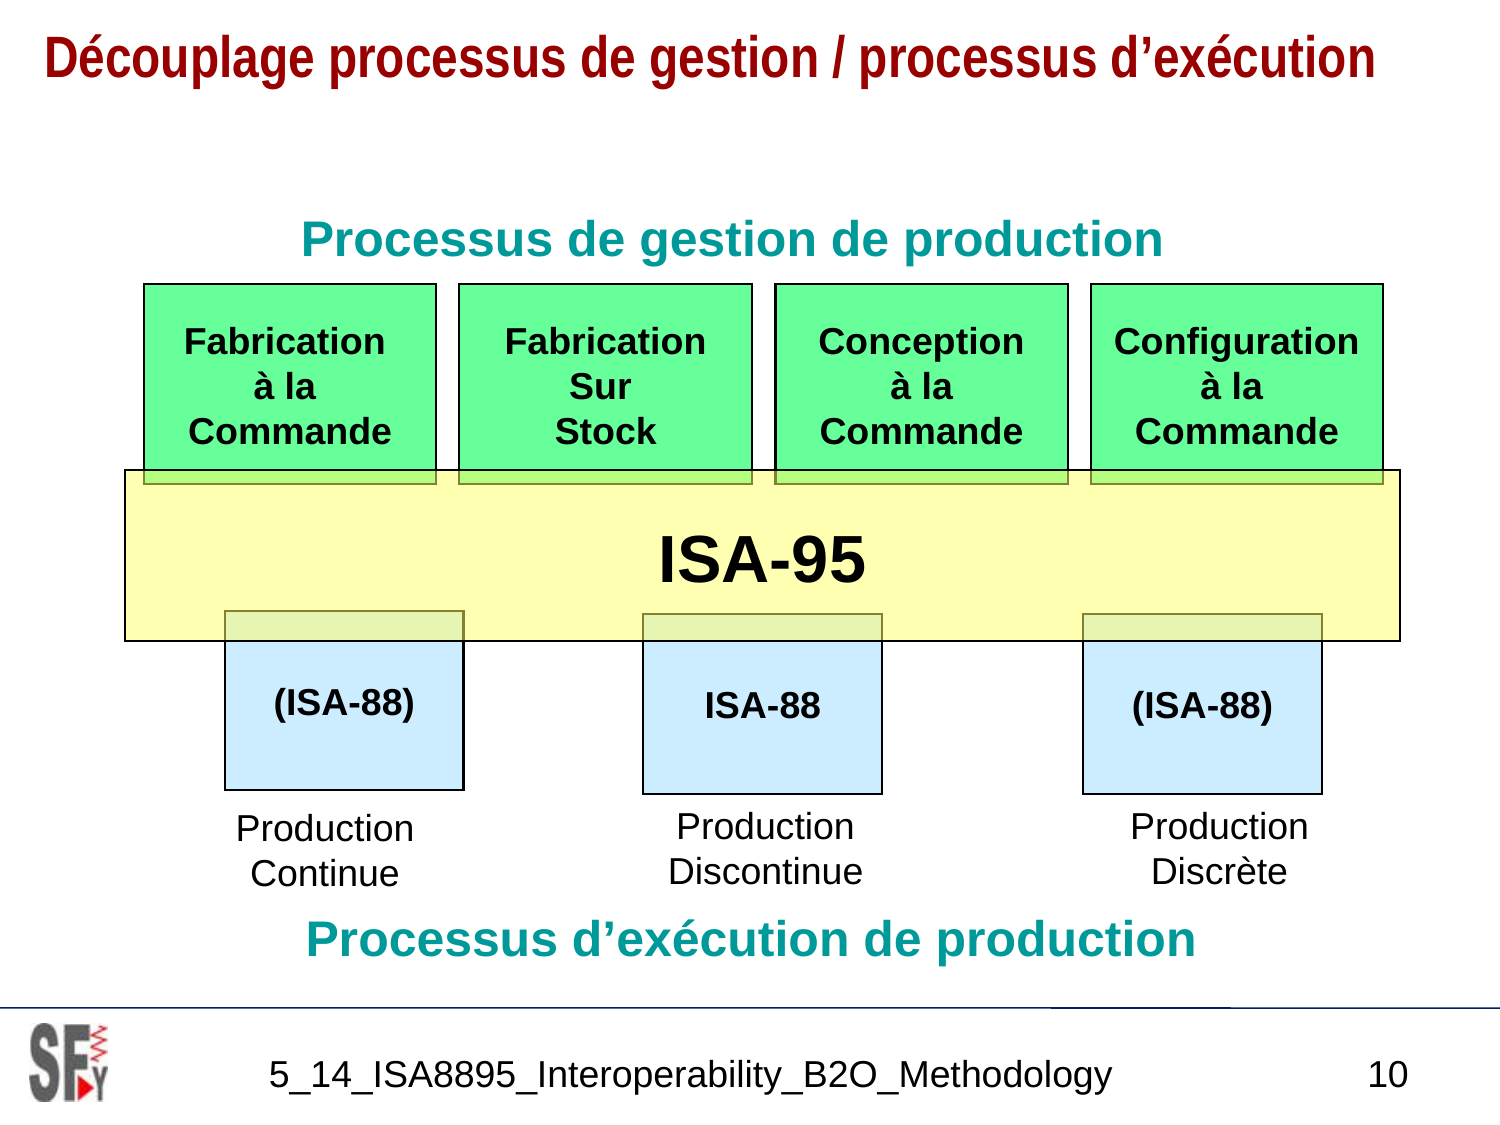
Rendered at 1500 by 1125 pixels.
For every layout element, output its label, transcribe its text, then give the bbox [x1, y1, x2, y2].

slide_number <numéro> [1352, 1034, 1490, 1103]
text_box Fabrication Sur Stock [459, 284, 752, 470]
text_box (ISA-88) [1083, 642, 1322, 794]
text_box ISA-95 [124, 470, 1400, 642]
text_box Production Continue [220, 796, 430, 902]
text_box Production Discrète [1114, 794, 1325, 900]
text_box Conception à la Commande [775, 284, 1068, 470]
text_box Fabrication à la Commande [143, 284, 437, 470]
text_box Configuration à la Commande [1091, 284, 1383, 470]
text_box Processus de gestion de production [285, 199, 1180, 275]
title Découplage processus de gestion / processus d’exécution [29, 12, 1471, 138]
footer 5_14_ISA8895_Interoperability_B2O_Methodology [253, 1034, 1336, 1103]
text_box ISA-88 [643, 642, 883, 794]
text_box Processus d’exécution de production [290, 899, 1213, 975]
picture [29, 1023, 108, 1102]
text_box (ISA-88) [224, 642, 464, 790]
list [29, 184, 1471, 988]
text_box Production Discontinue [652, 794, 879, 900]
